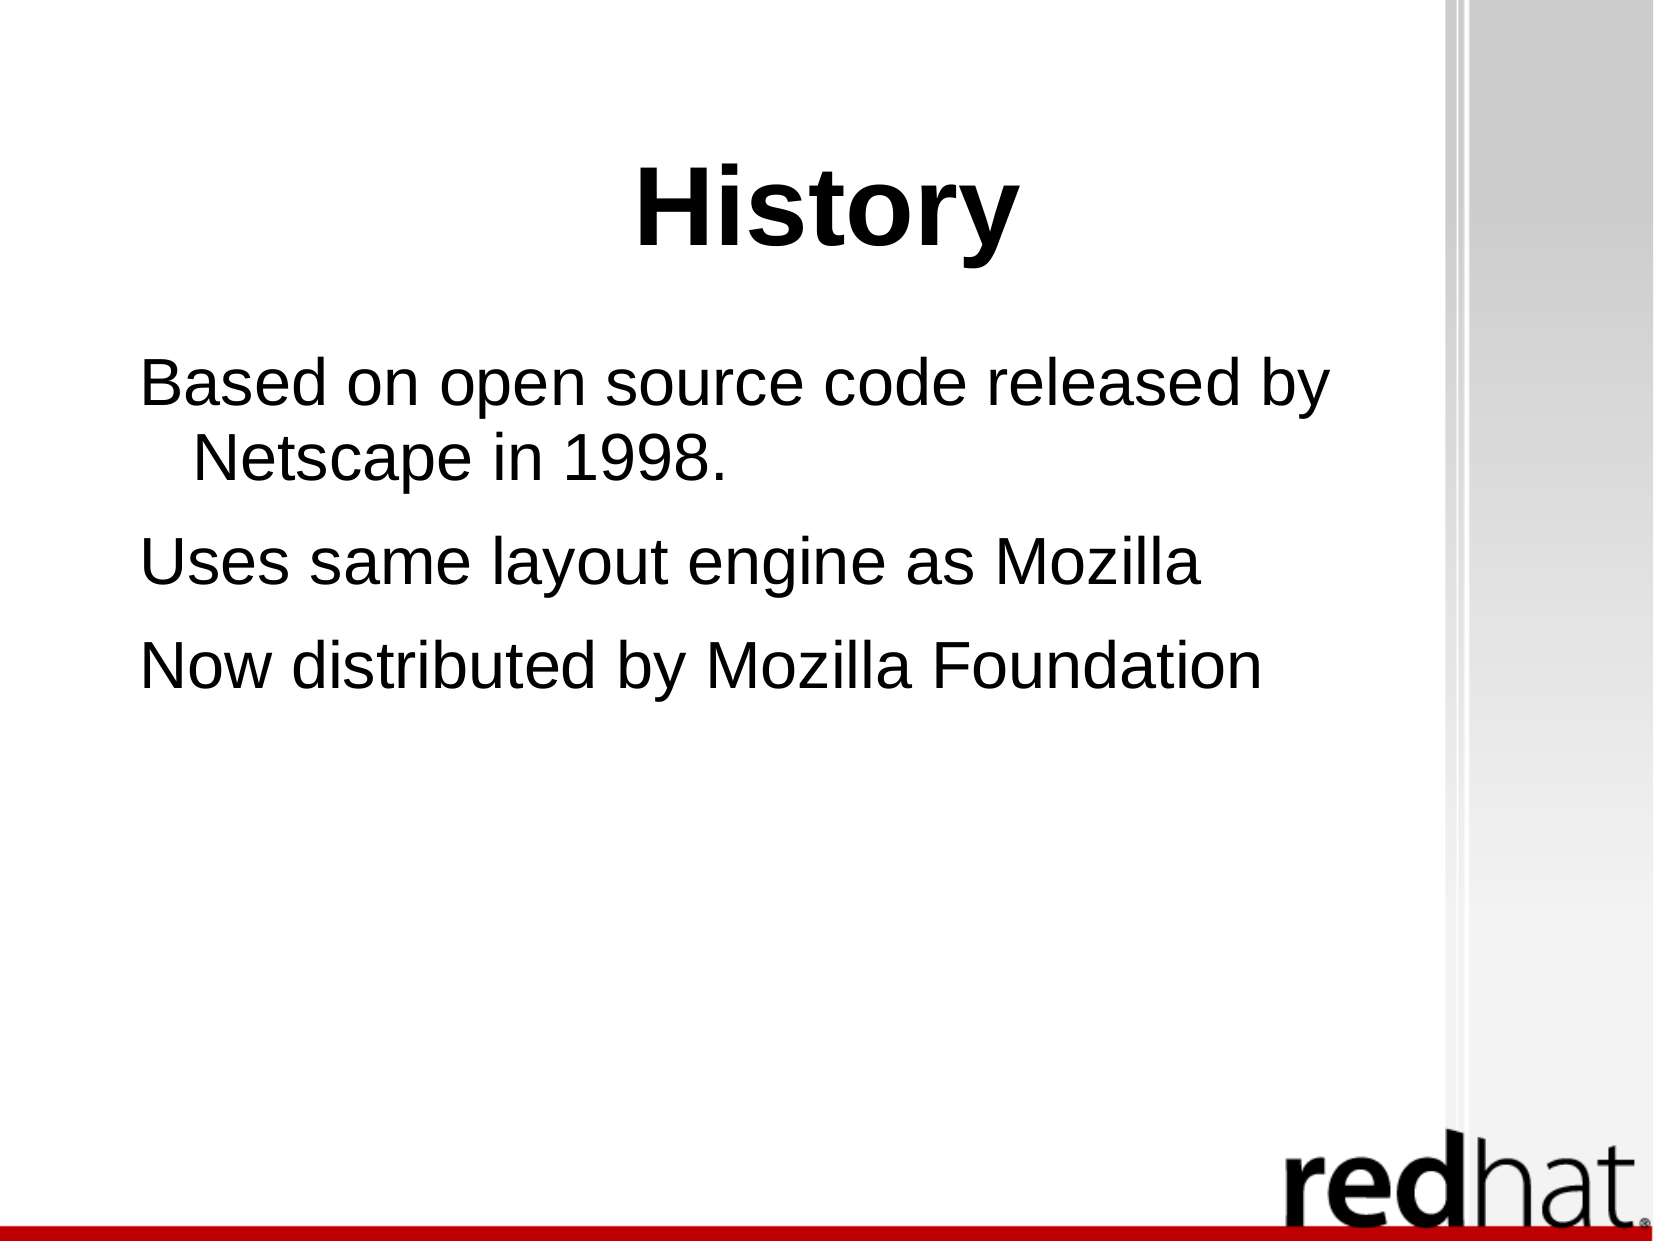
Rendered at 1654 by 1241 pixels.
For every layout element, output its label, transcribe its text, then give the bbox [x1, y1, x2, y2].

title History [121, 102, 1533, 311]
list Based on open source code released by Netscape in 1998. Uses same layout engine as Mozilla Now distributed by Mozilla Foundation [121, 344, 1533, 1127]
picture [0, 0, 1654, 1241]
